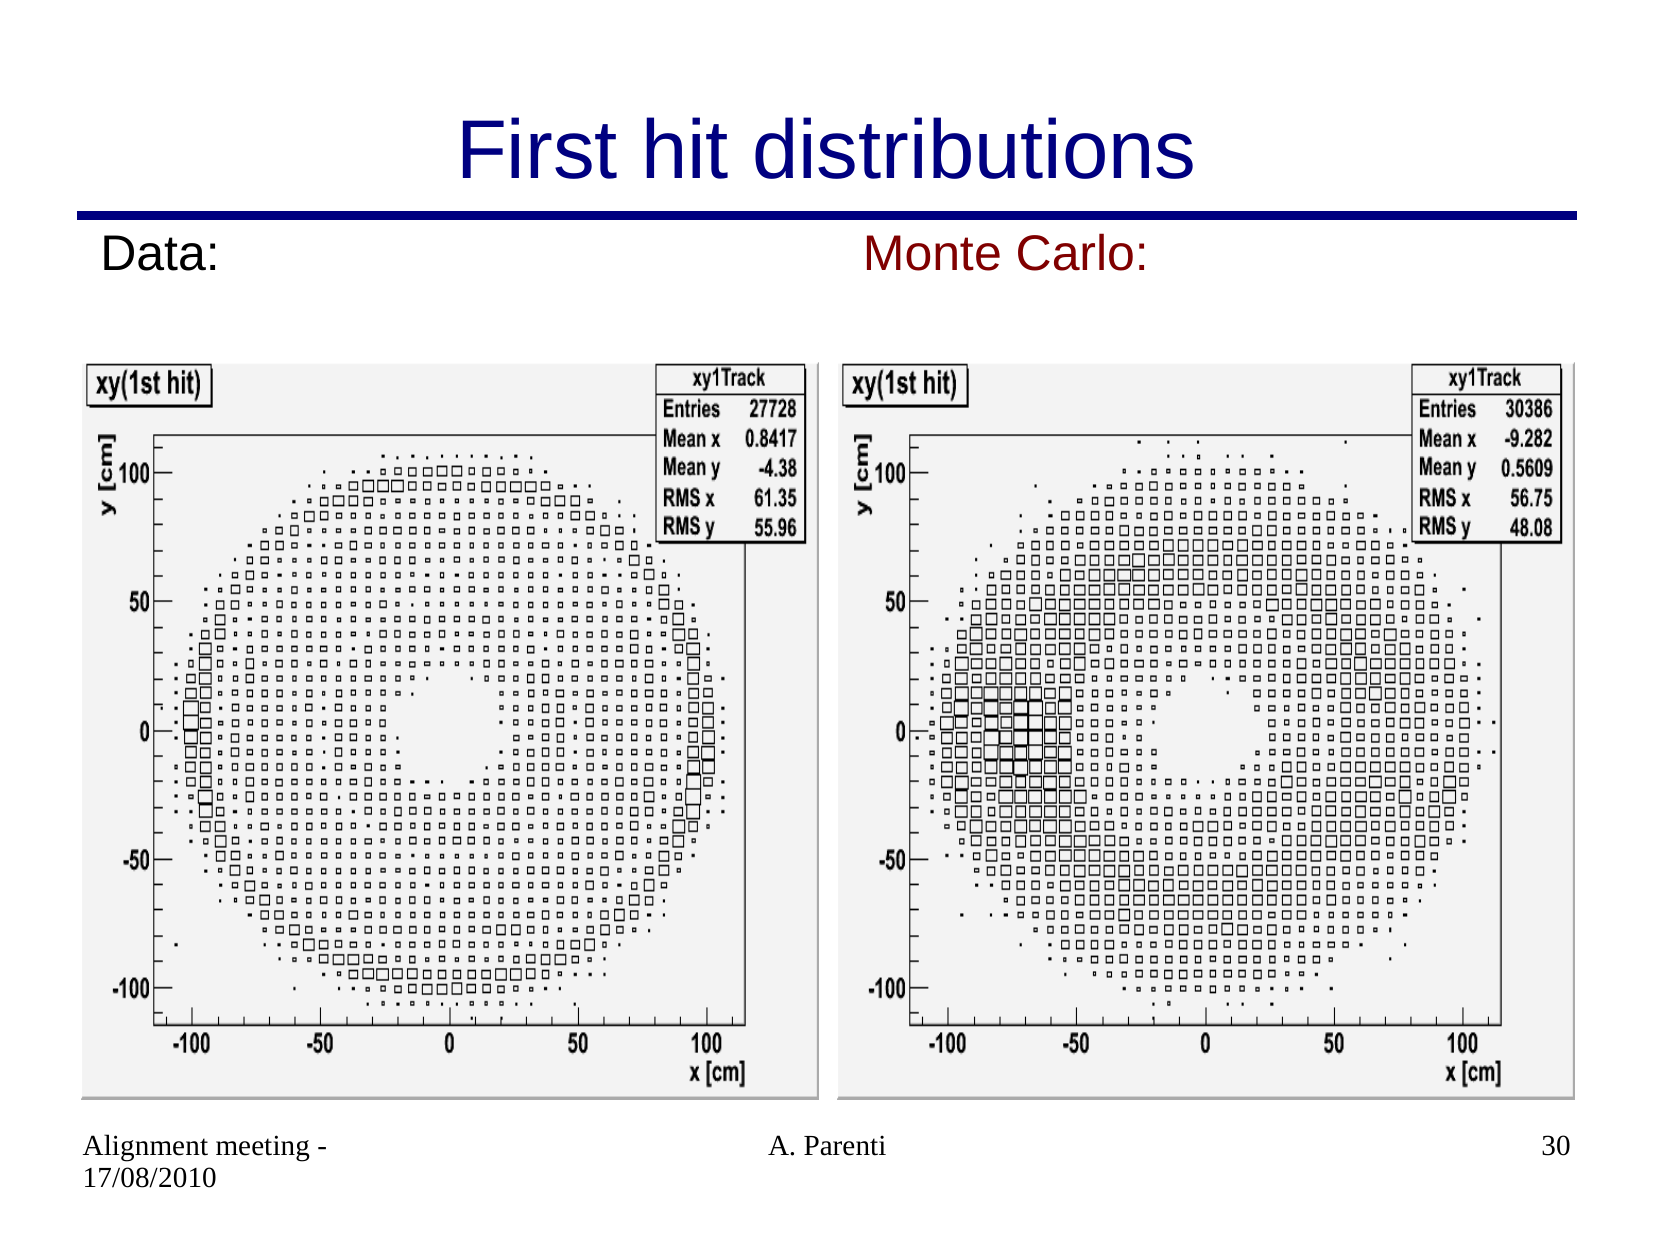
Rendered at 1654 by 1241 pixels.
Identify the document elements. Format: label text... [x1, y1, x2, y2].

list Data: [82, 1100, 809, 1109]
list Monte Carlo: [845, 225, 1572, 1094]
title First hit distributions [82, 75, 1571, 226]
picture [836, 361, 1575, 1100]
picture [80, 361, 819, 1100]
list Data: [82, 225, 809, 361]
